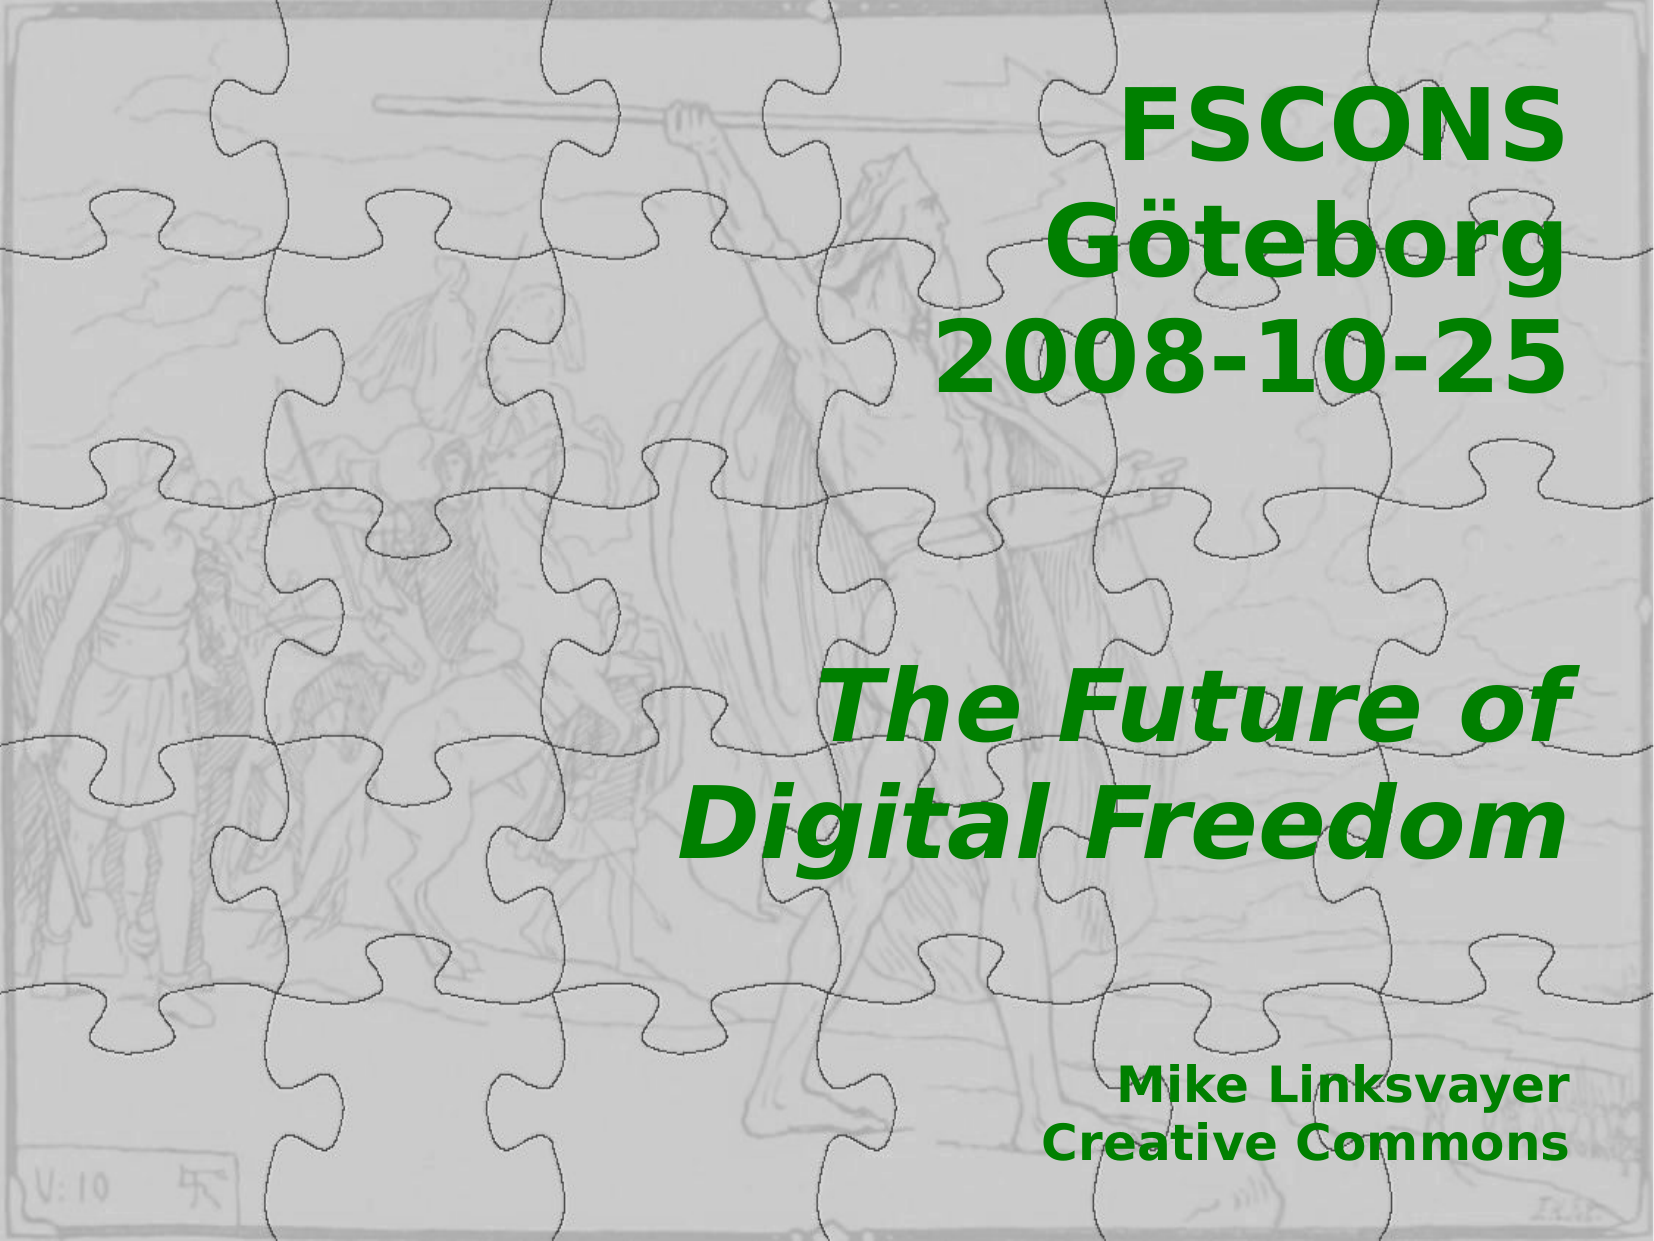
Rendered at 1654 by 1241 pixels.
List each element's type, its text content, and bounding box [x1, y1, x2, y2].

picture [0, 0, 1654, 1241]
subtitle FSCONS Göteborg 2008-10-25 The Future of Digital Freedom Mike Linksvayer Creative Commons [82, 67, 1571, 1173]
